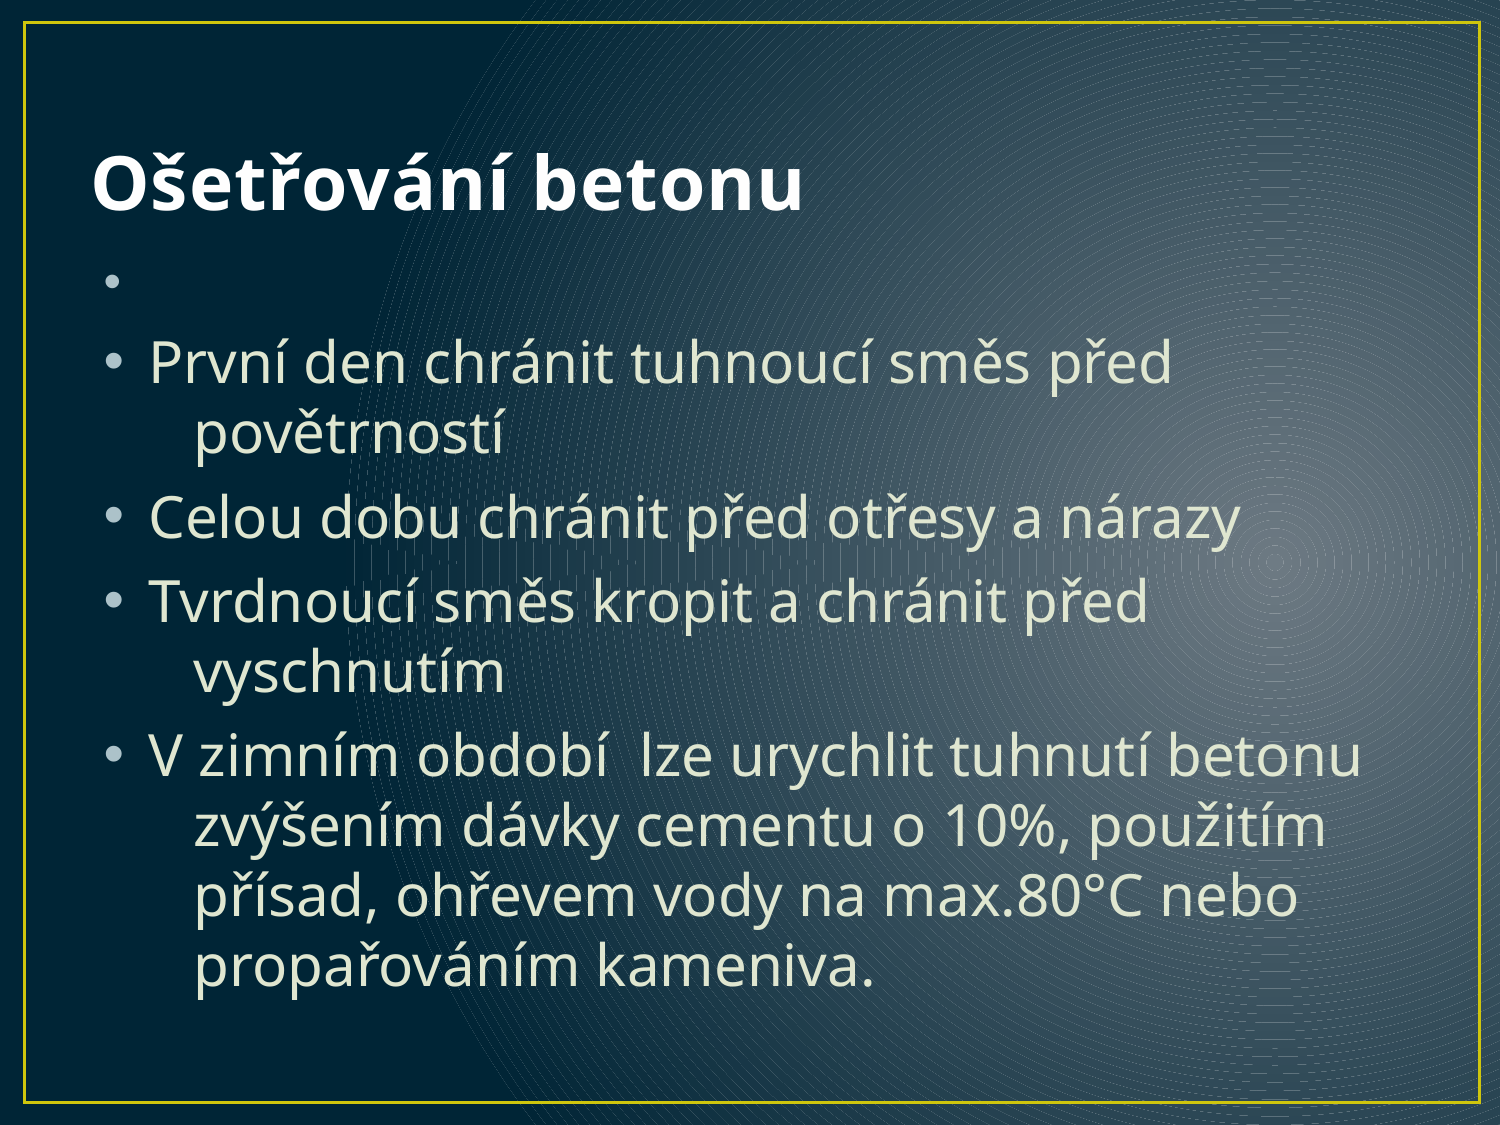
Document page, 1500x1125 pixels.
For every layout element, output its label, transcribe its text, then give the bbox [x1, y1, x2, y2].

list První den chránit tuhnoucí směs před povětrností Celou dobu chránit před otřesy a nárazy Tvrdnoucí směs kropit a chránit před vyschnutím V zimním období lze urychlit tuhnutí betonu zvýšením dávky cementu o 10%, použitím přísad, ohřevem vody na max.80°C nebo propařováním kameniva. [88, 243, 1439, 1034]
title Ošetřování betonu [75, 45, 1426, 233]
